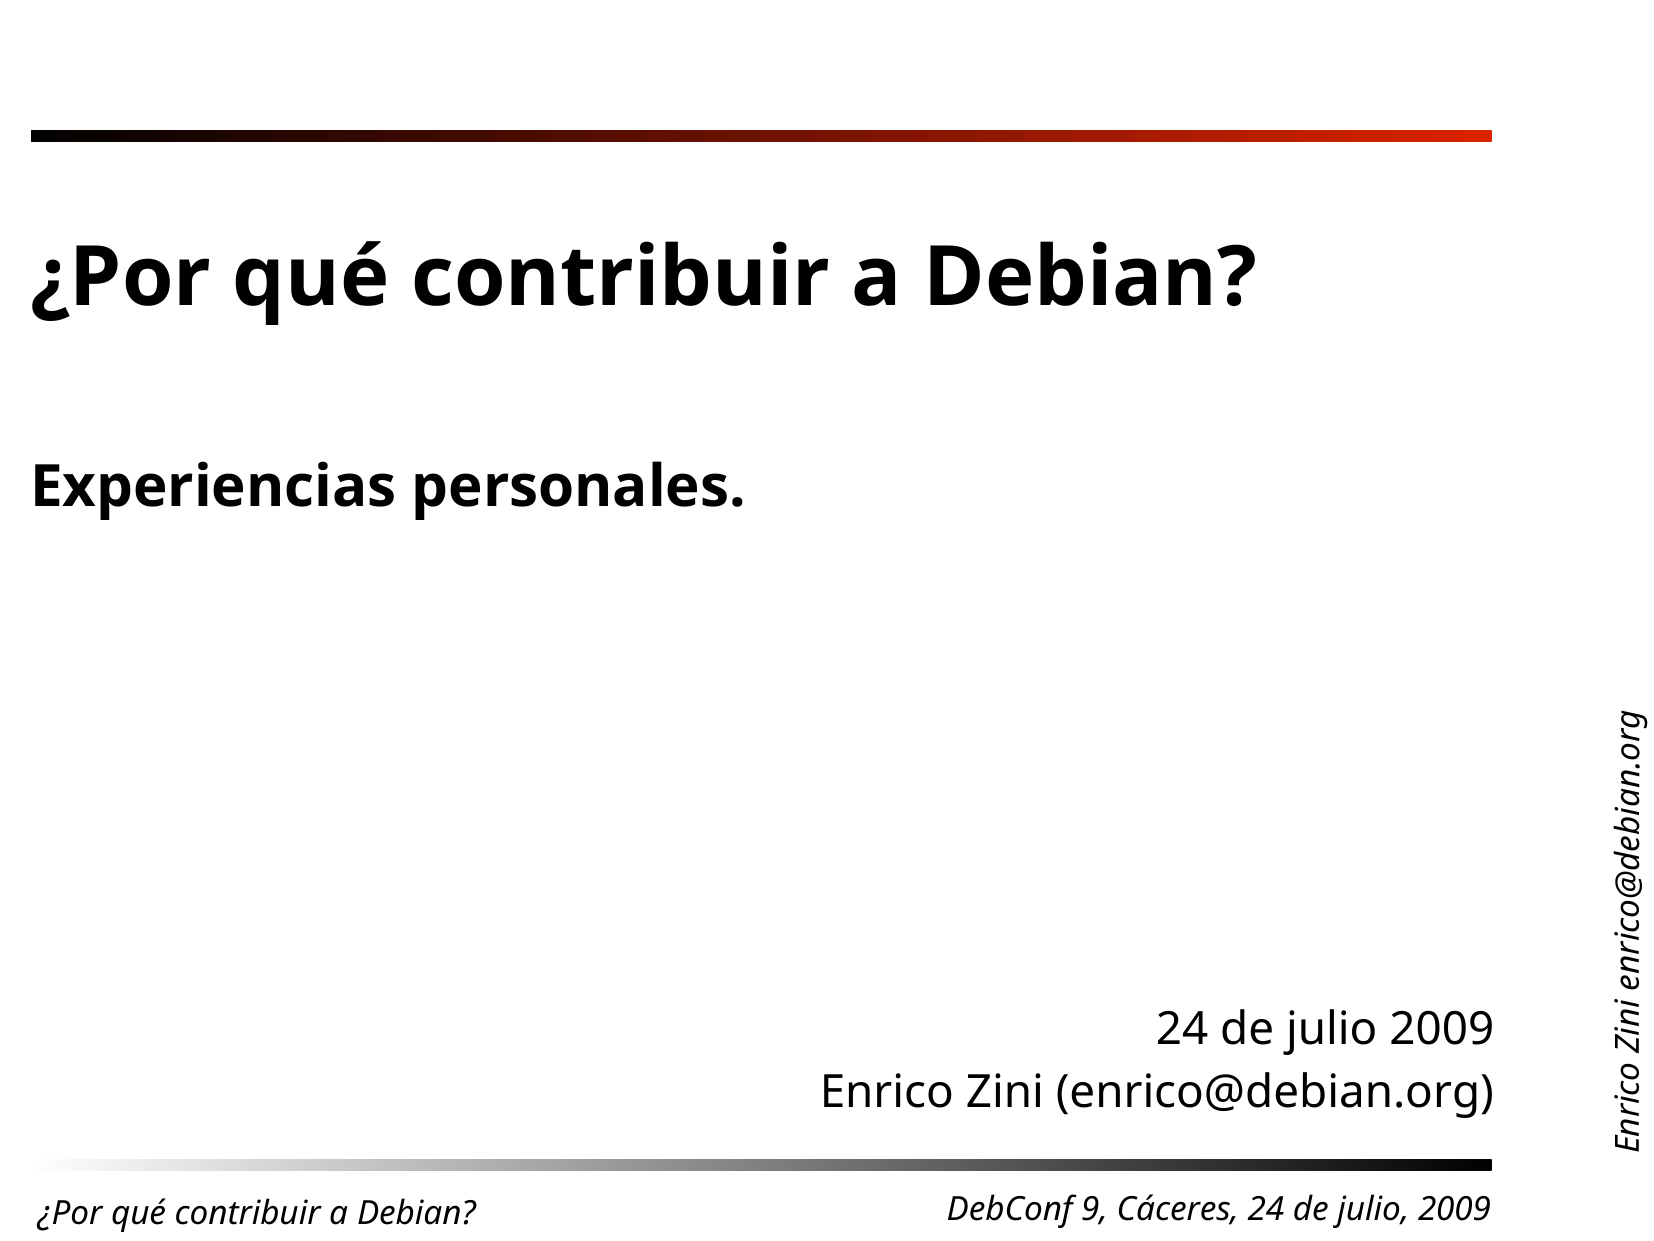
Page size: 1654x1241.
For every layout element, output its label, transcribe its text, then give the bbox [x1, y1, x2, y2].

text_box ¿Por qué contribuir a Debian? Experiencias personales. [30, 216, 1495, 487]
text_box 24 de julio 2009 Enrico Zini (enrico@debian.org) [624, 933, 1495, 1154]
